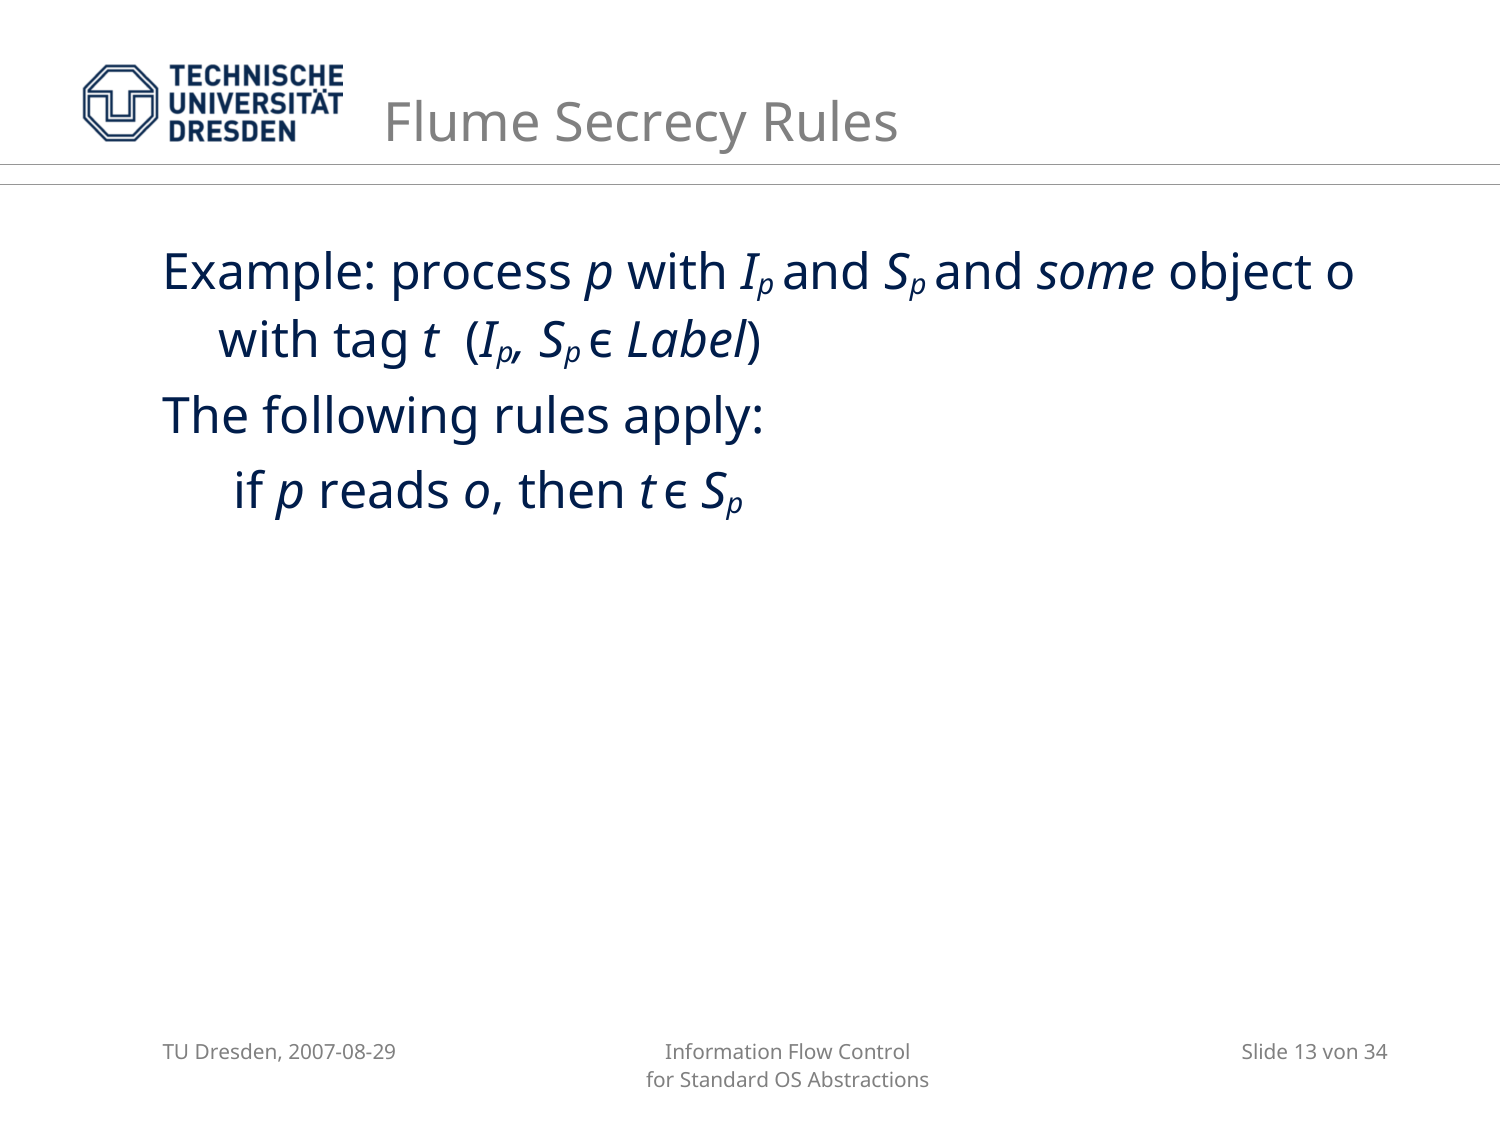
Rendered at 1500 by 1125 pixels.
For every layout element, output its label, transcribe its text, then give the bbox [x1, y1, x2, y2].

title Flume Secrecy Rules [383, 87, 1468, 154]
picture [82, 64, 343, 142]
list Example: process p with Ip and Sp and some object o with tag t (Ip, Sp є Label) The following rules apply: if p reads o, then t є Sp [162, 236, 1388, 990]
